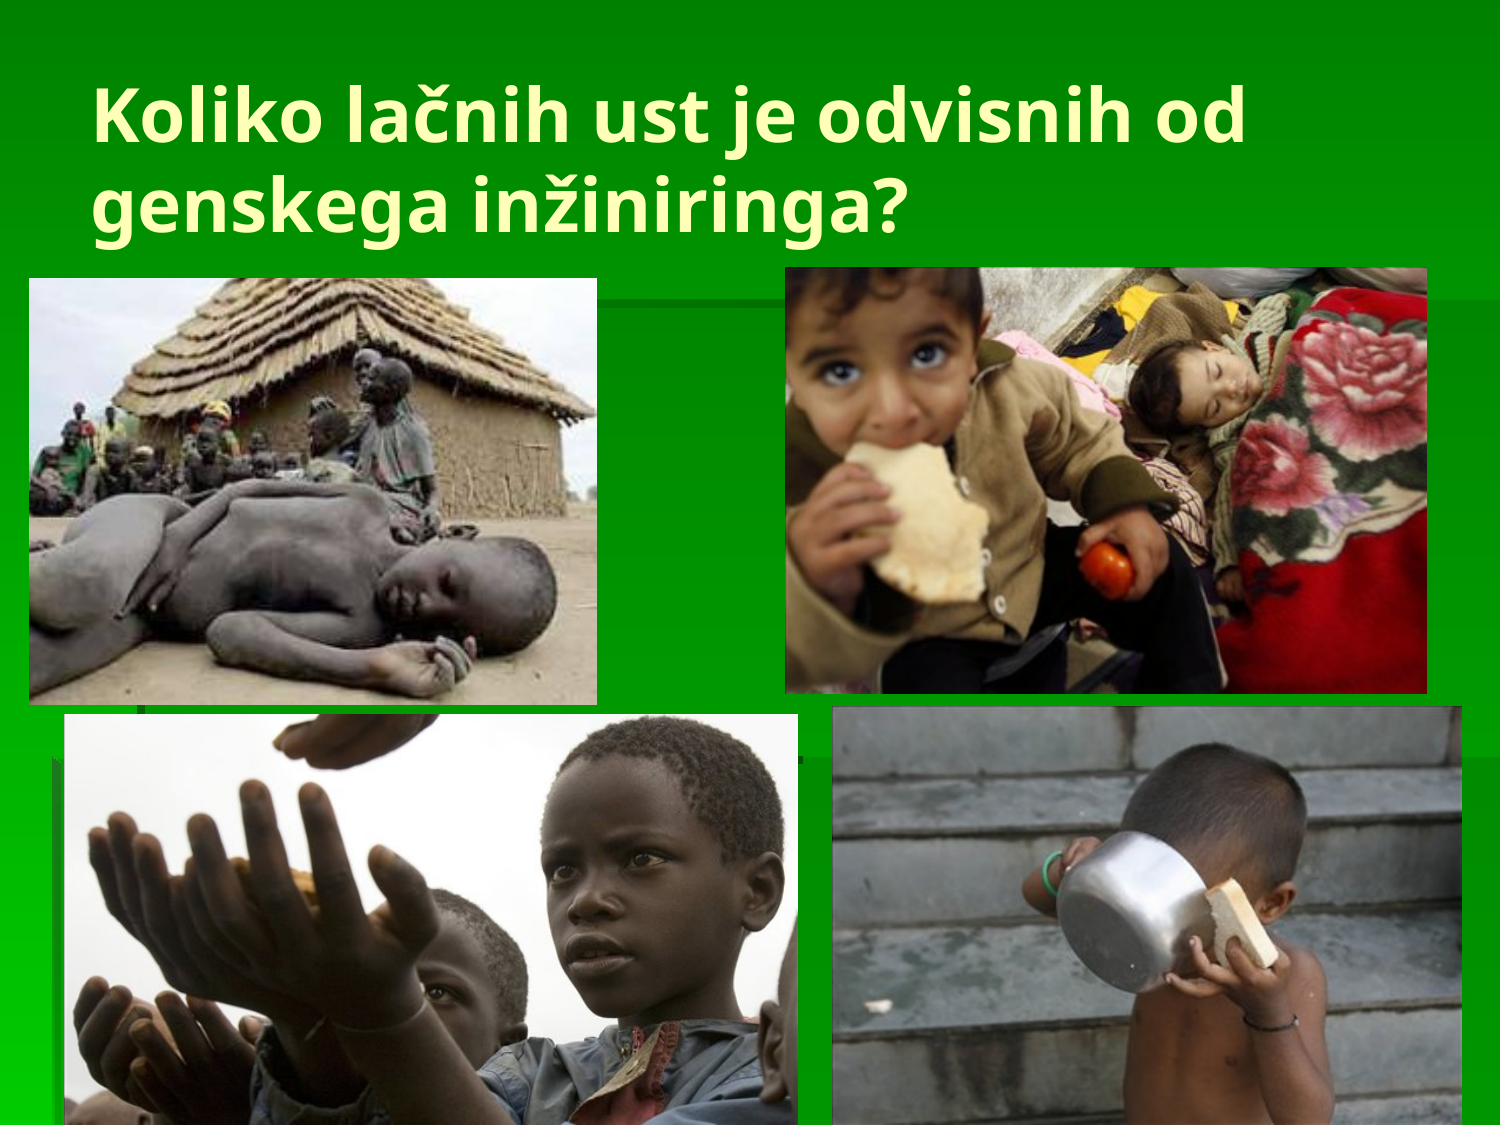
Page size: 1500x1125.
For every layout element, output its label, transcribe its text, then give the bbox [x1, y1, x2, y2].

picture [832, 706, 1462, 1125]
picture [29, 278, 597, 705]
picture [785, 267, 1427, 694]
title Koliko lačnih ust je odvisnih od genskega inžiniringa? [75, 40, 1451, 275]
picture [64, 714, 798, 1125]
